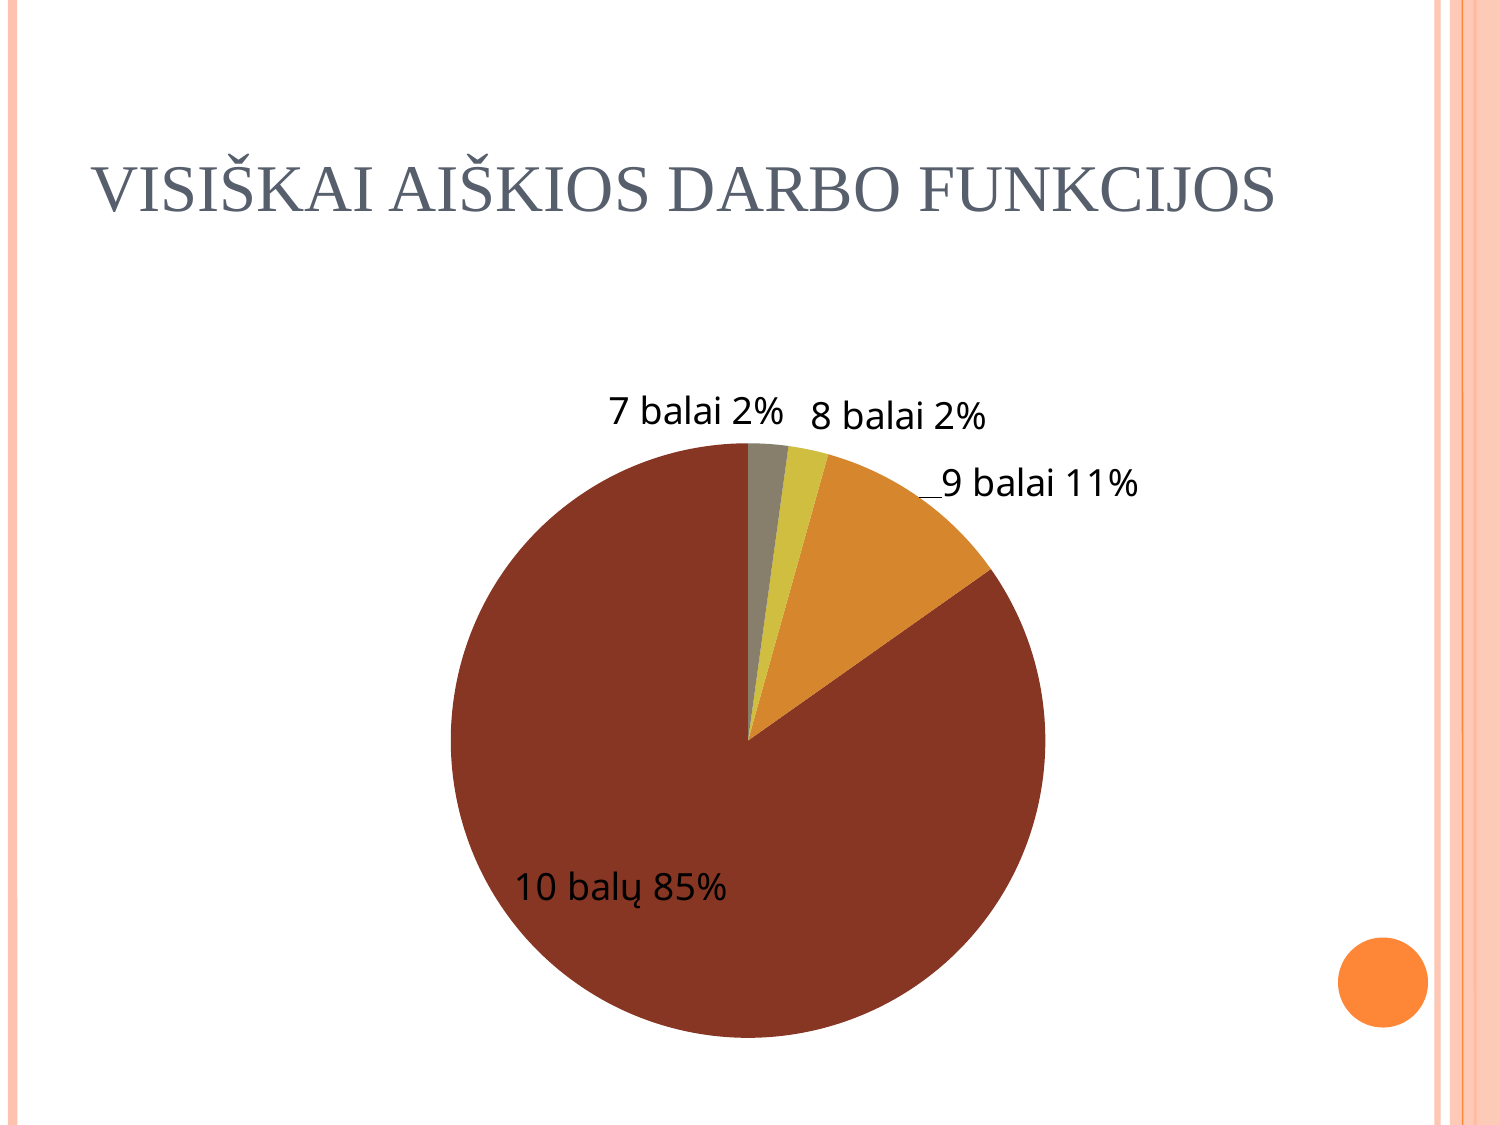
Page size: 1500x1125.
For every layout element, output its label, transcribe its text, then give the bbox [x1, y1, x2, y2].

chart [114, 368, 1386, 1095]
title Visiškai aiškios darbo funkcijos [75, 45, 1300, 233]
